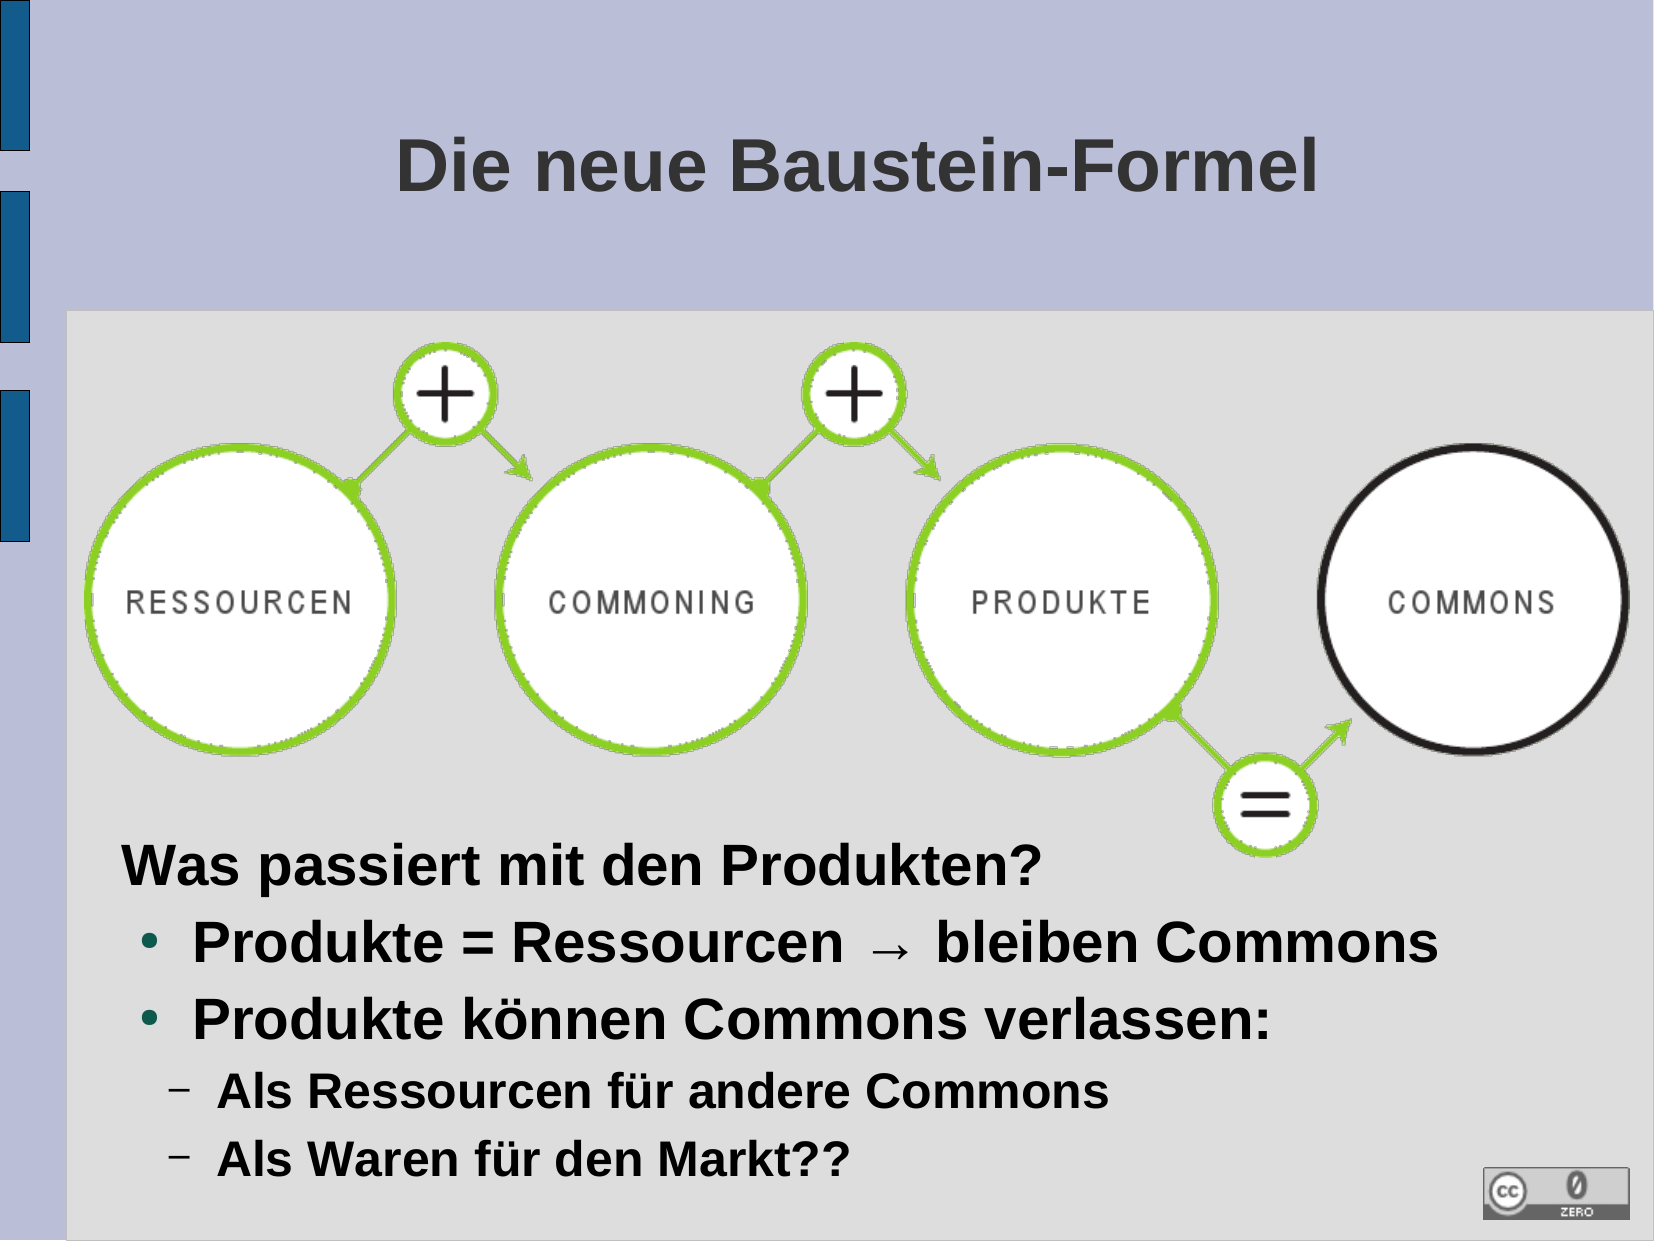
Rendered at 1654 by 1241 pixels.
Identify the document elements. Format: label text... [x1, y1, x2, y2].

picture [1483, 1167, 1630, 1220]
title Die neue Baustein-Formel [121, 61, 1595, 269]
list Was passiert mit den Produkten? Produkte = Ressourcen → bleiben Commons Produkte können Commons verlassen: Als Ressourcen für andere Commons Als Waren für den Markt?? [121, 832, 1595, 1187]
picture [84, 342, 1630, 859]
